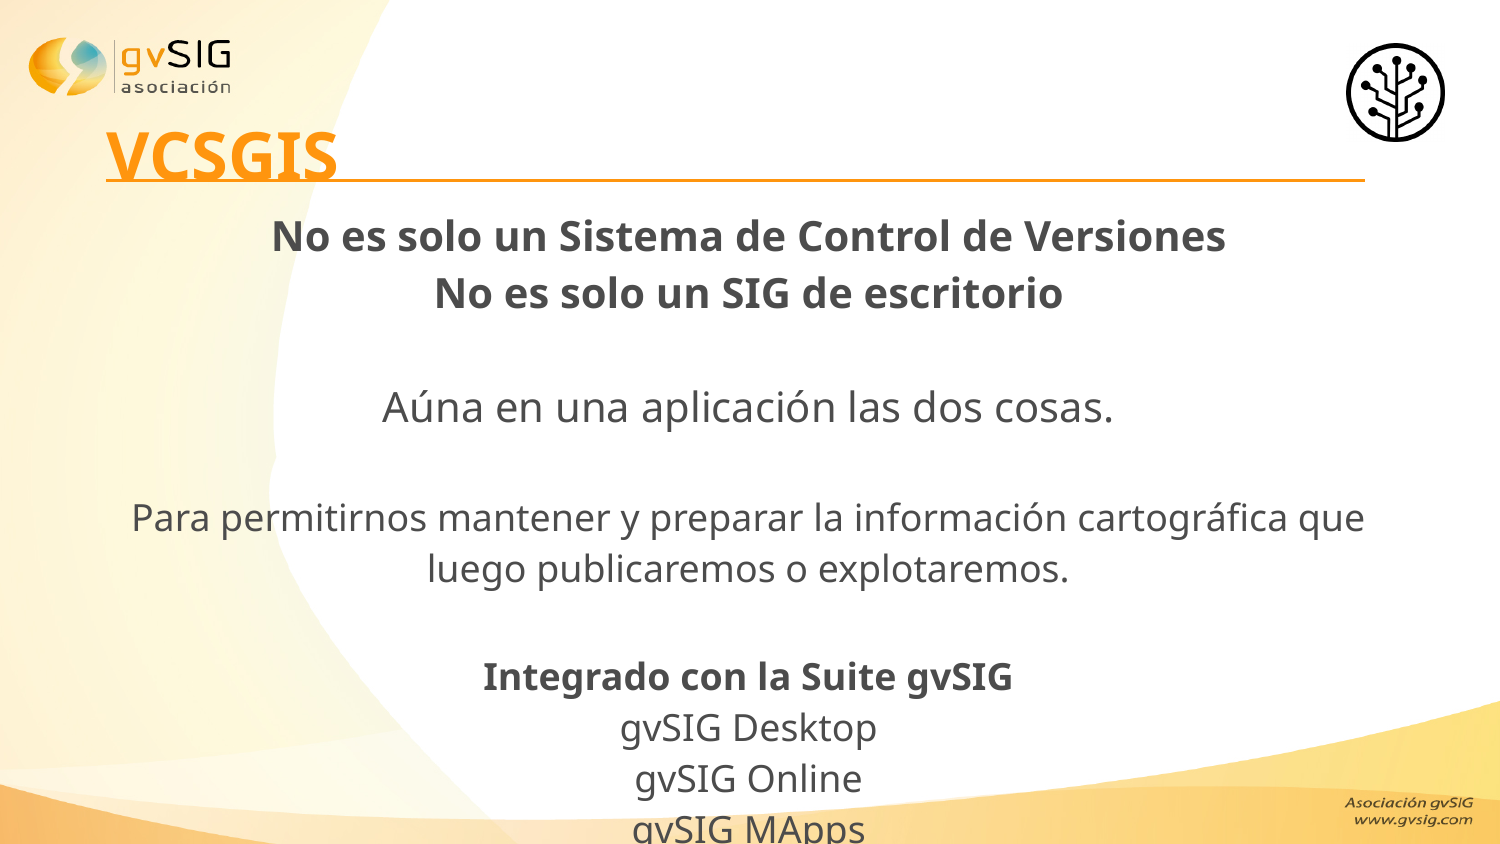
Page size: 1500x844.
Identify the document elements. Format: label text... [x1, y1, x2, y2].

picture [636, 825, 648, 841]
picture [0, 0, 1500, 844]
list No es solo un Sistema de Control de Versiones No es solo un SIG de escritorio Aúna en una aplicación las dos cosas. Para permitirnos mantener y preparar la información cartográfica que luego publicaremos o explotaremos. Integrado con la Suite gvSIG gvSIG Desktop gvSIG Online gvSIG MApps [103, 206, 1394, 804]
picture [807, 825, 819, 841]
picture [830, 825, 842, 841]
title VCSGIS [106, 115, 1457, 193]
